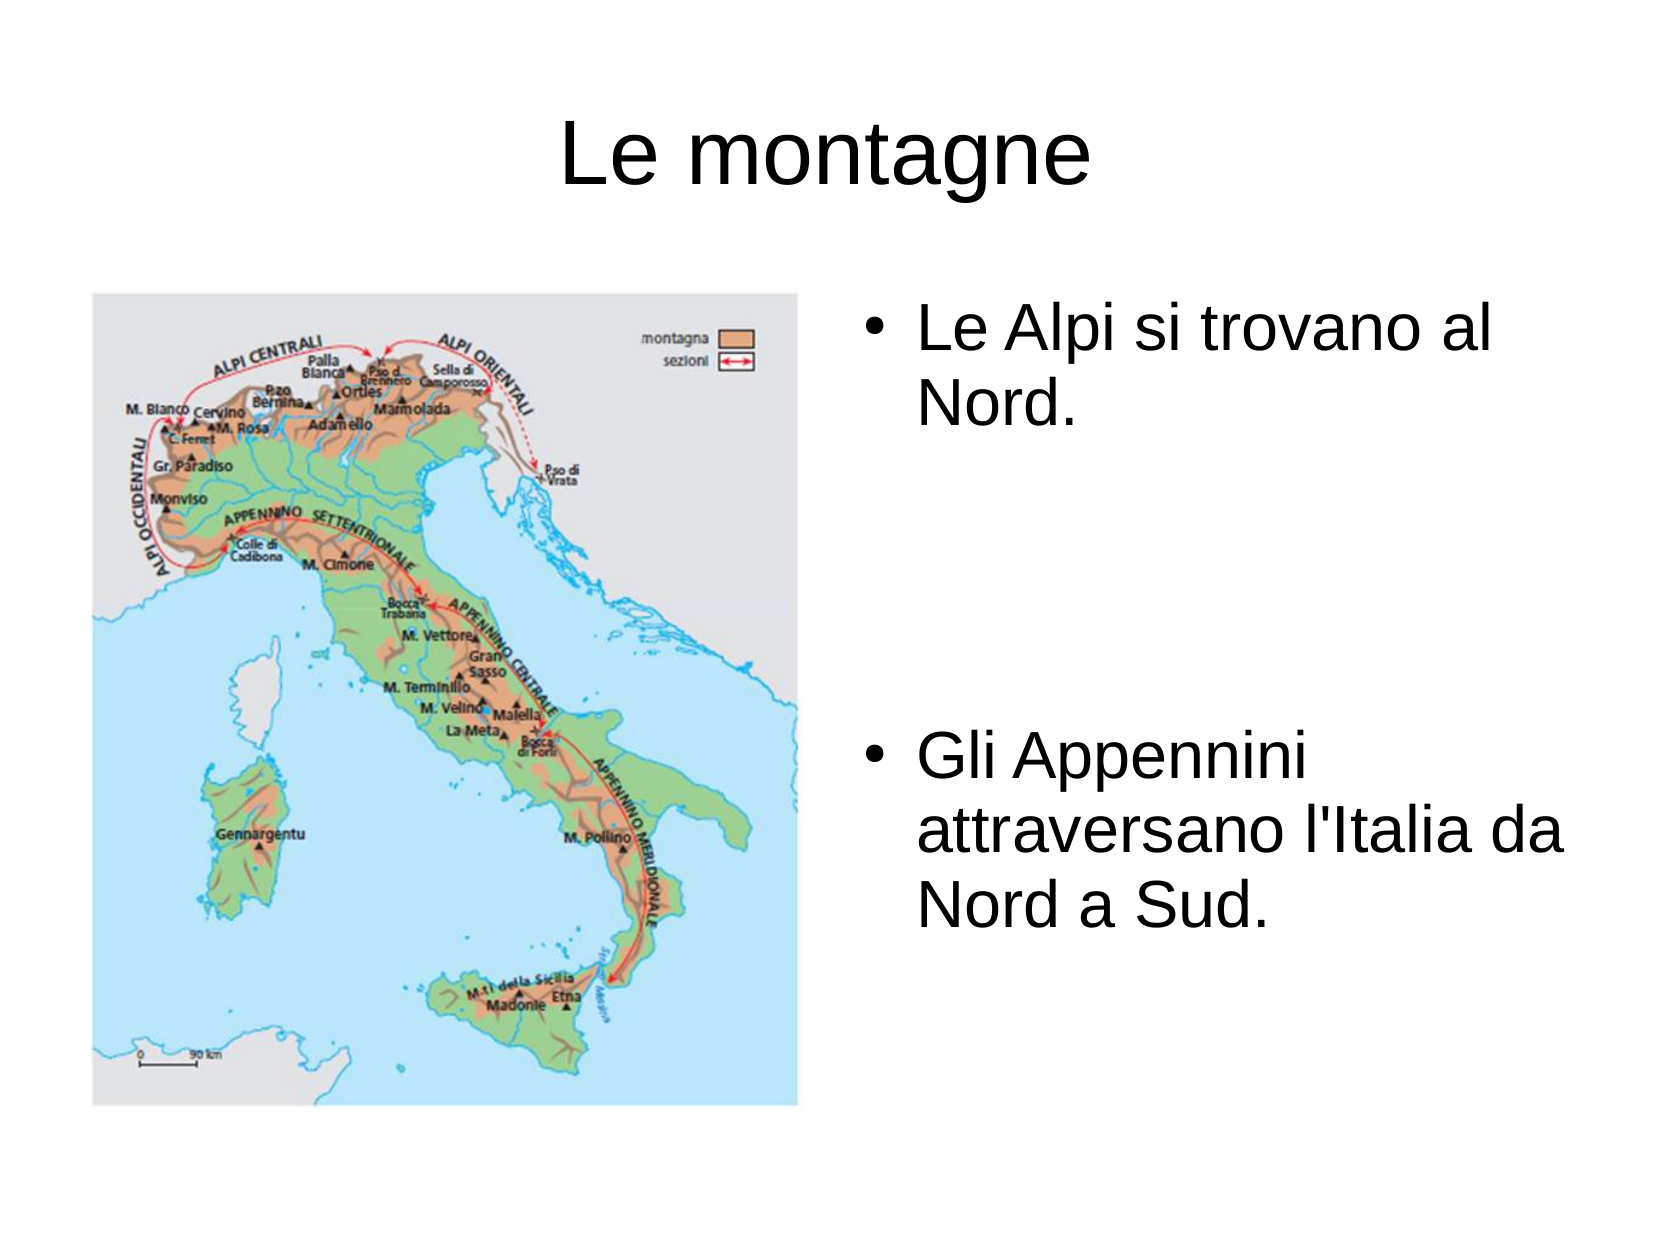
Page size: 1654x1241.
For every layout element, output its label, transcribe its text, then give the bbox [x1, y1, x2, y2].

title Le montagne [82, 49, 1571, 257]
picture [89, 290, 803, 1109]
list Le Alpi si trovano al Nord. [845, 290, 1572, 681]
list Gli Appennini attraversano l'Italia da Nord a Sud. [845, 717, 1572, 1109]
